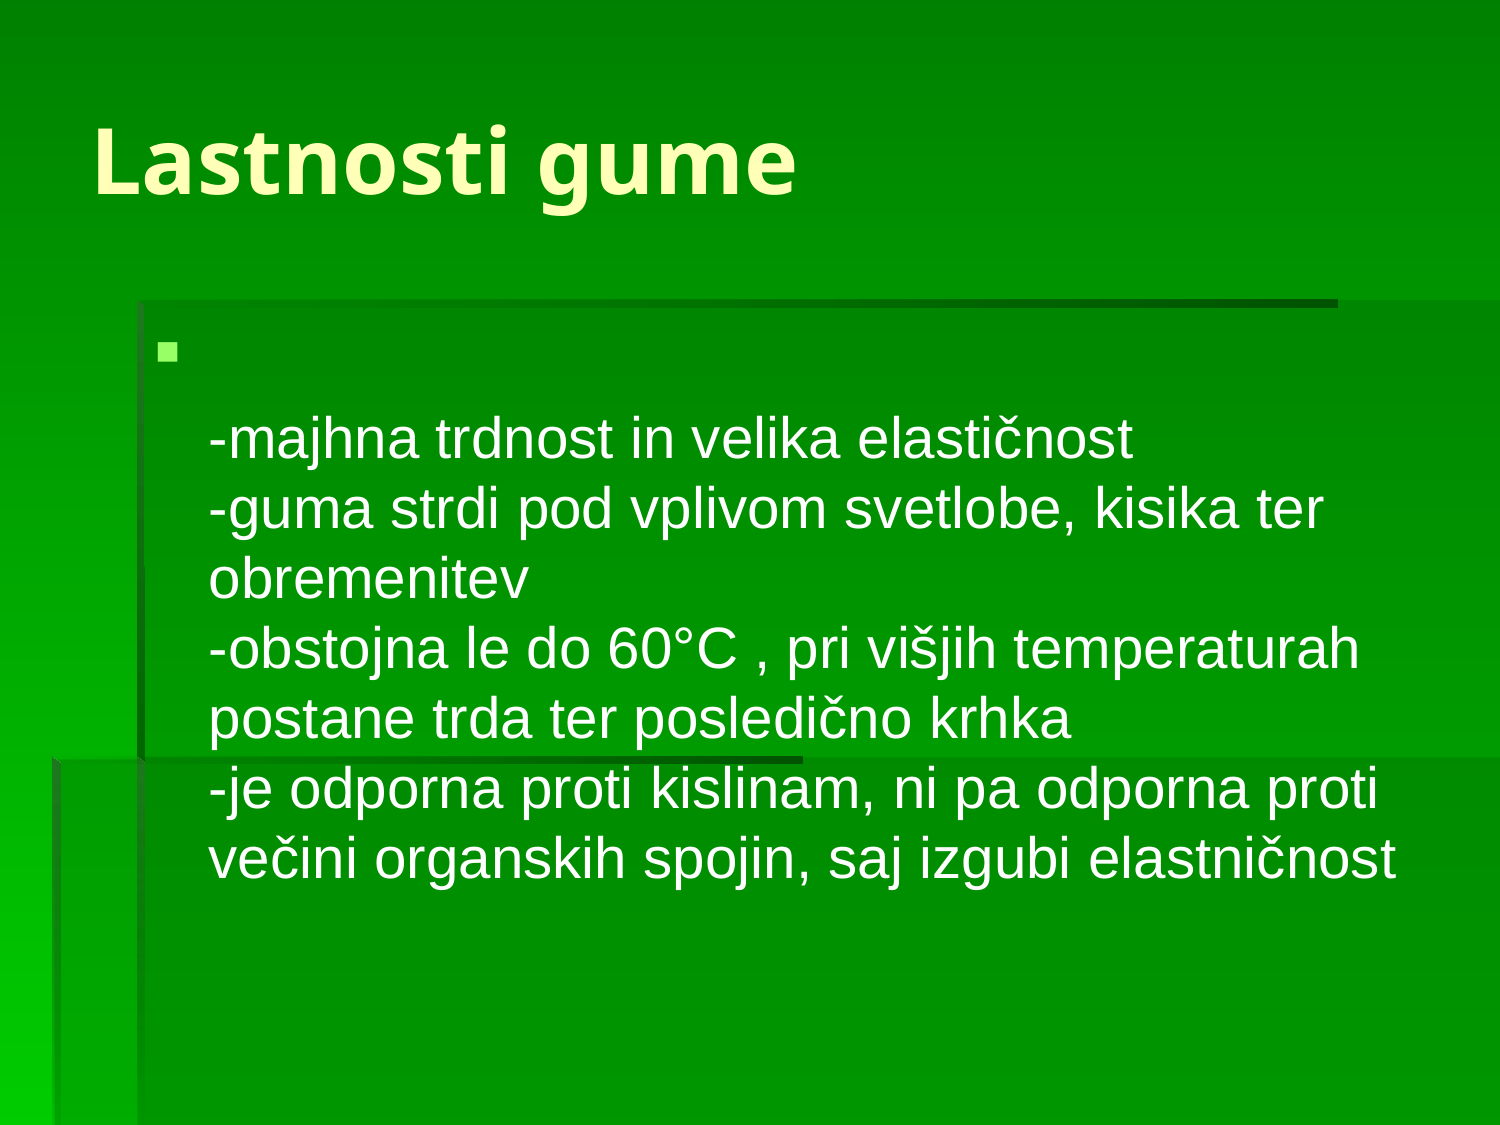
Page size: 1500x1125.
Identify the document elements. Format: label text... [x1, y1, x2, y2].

list -majhna trdnost in velika elastičnost -guma strdi pod vplivom svetlobe, kisika ter obremenitev -obstojna le do 60°C , pri višjih temperaturah postane trda ter posledično krhka -je odporna proti kislinam, ni pa odporna proti večini organskih spojin, saj izgubi elastničnost [137, 312, 1451, 1000]
title Lastnosti gume [75, 40, 1451, 275]
